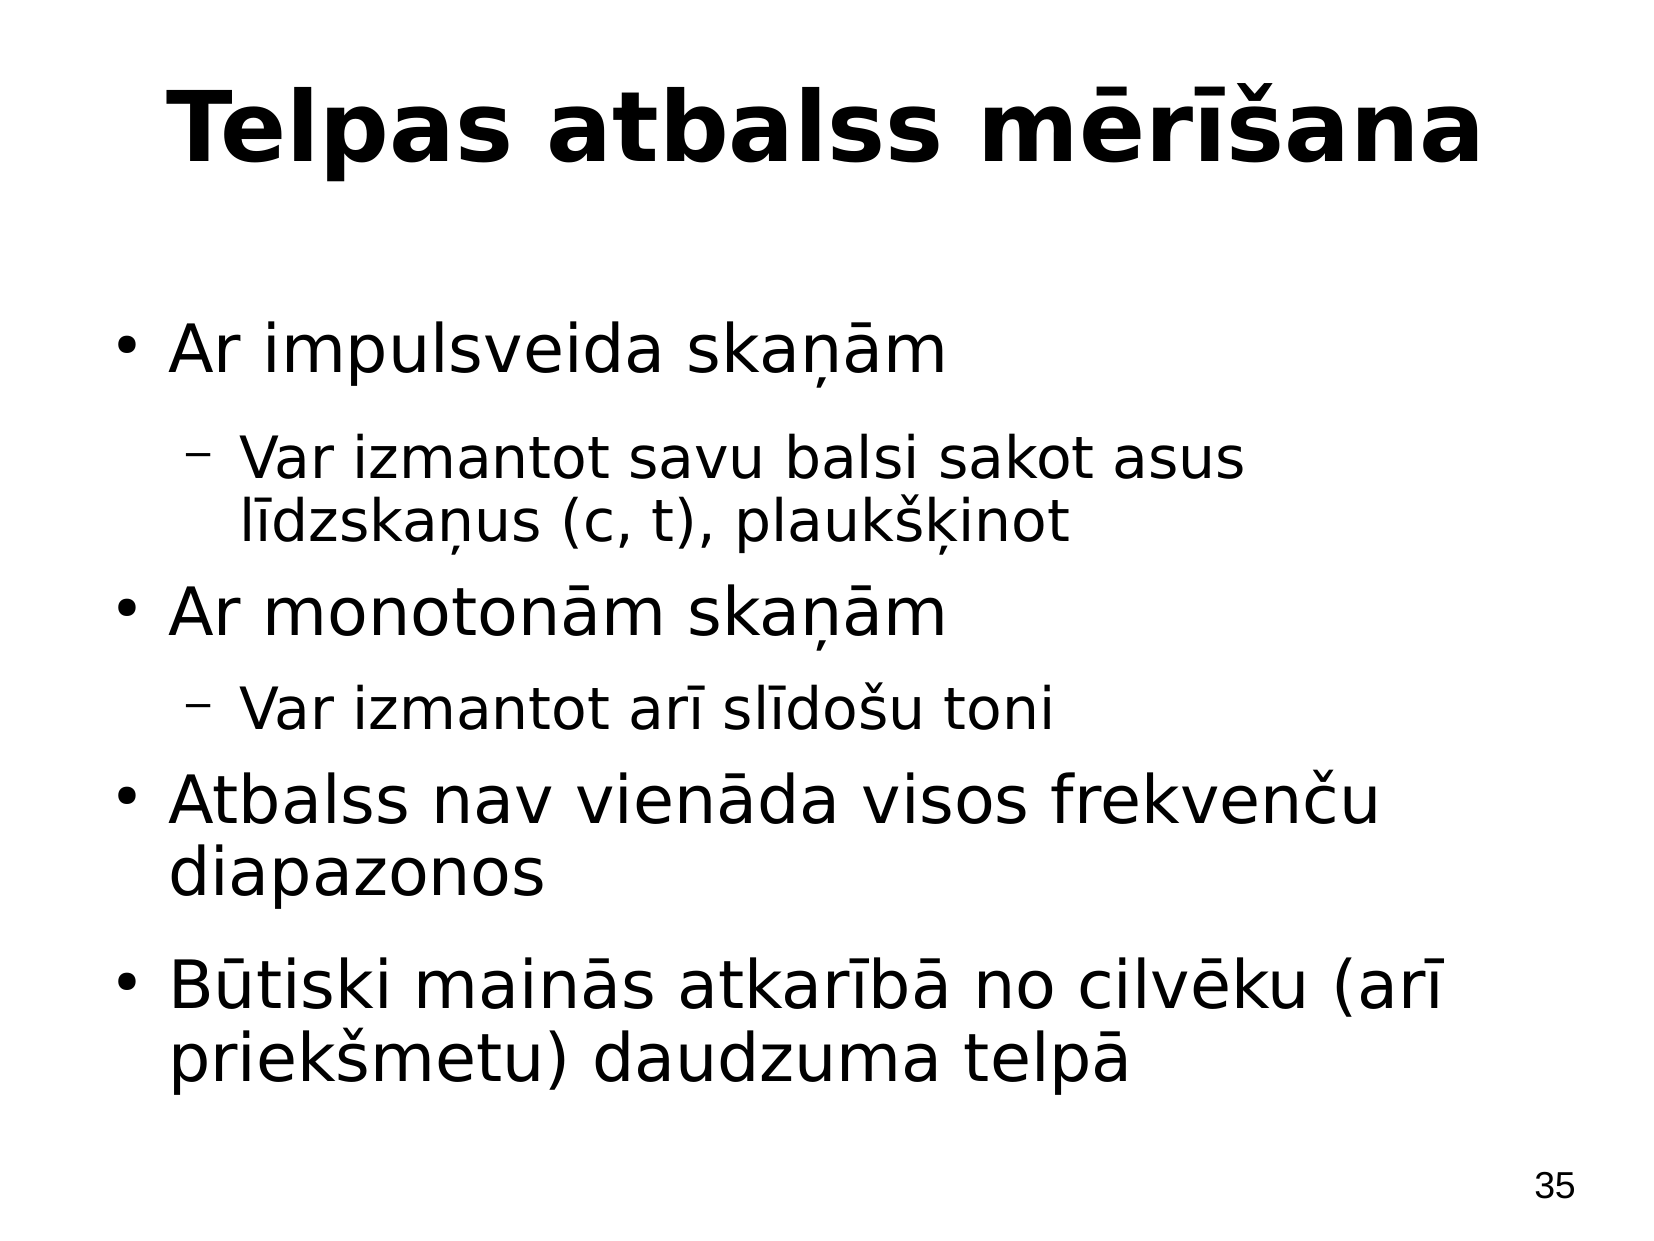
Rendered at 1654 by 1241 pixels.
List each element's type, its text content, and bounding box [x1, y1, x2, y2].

title Telpas atbalss mērīšana [82, 49, 1571, 196]
list Ar impulsveida skaņām Var izmantot savu balsi sakot asus līdzskaņus (c, t), plaukšķinot Ar monotonām skaņām Var izmantot arī slīdošu toni Atbalss nav vienāda visos frekvenču diapazonos Būtiski mainās atkarībā no cilvēku (arī priekšmetu) daudzuma telpā [82, 225, 1538, 1186]
